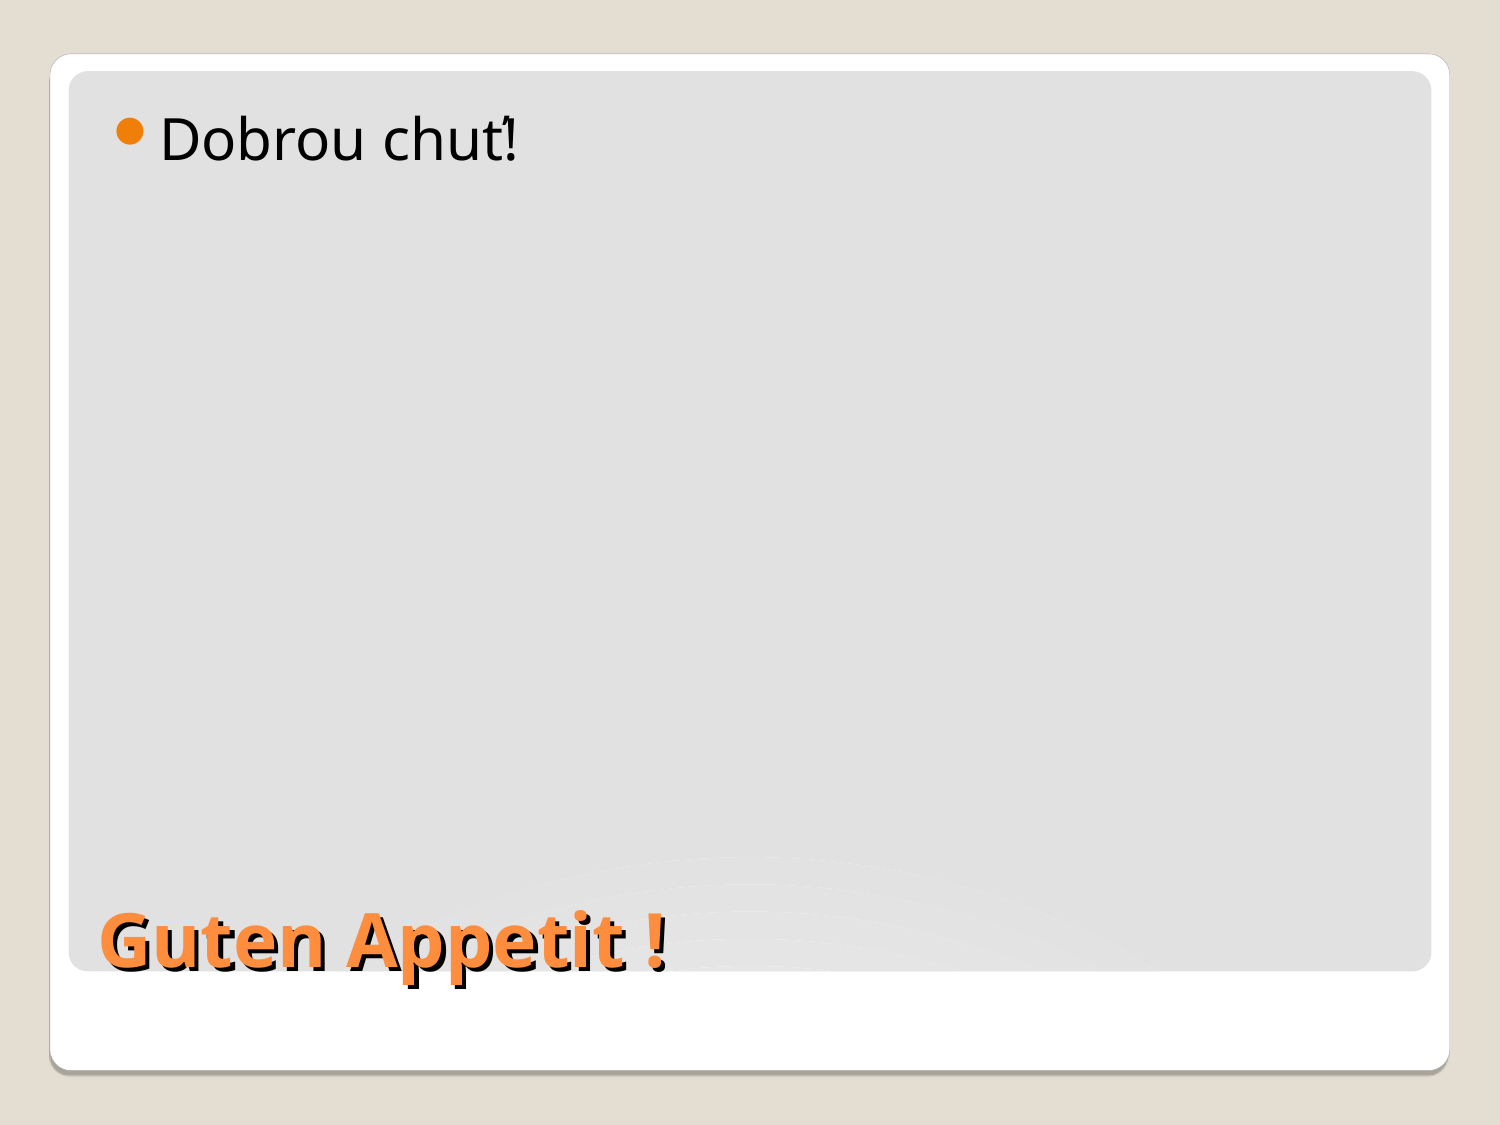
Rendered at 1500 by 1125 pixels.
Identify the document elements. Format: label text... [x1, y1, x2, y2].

list Dobrou chuť! [82, 86, 1426, 774]
title Guten Appetit ! [82, 817, 1426, 991]
